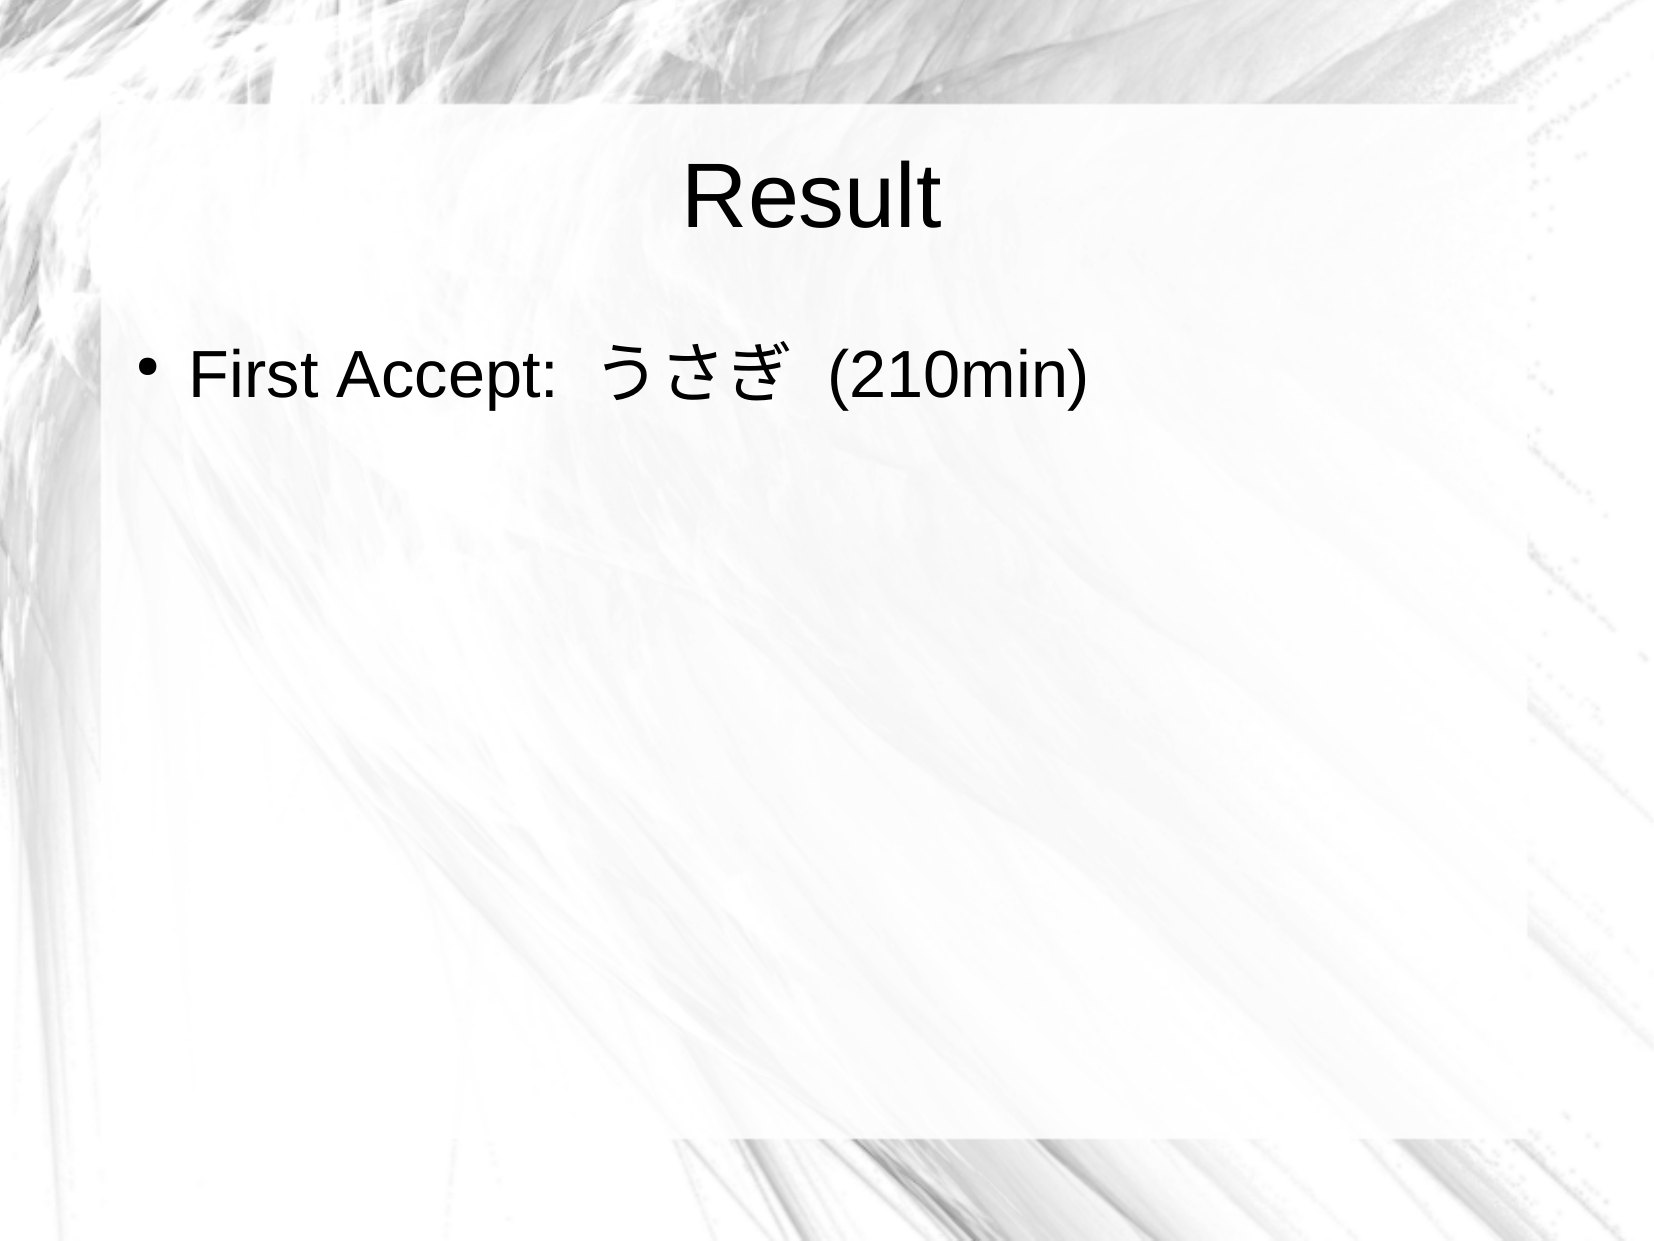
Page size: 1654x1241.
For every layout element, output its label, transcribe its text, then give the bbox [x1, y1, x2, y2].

list First Accept: うさぎ (210min) [118, 319, 1571, 1139]
picture [0, 0, 1654, 1241]
title Result [118, 112, 1506, 281]
